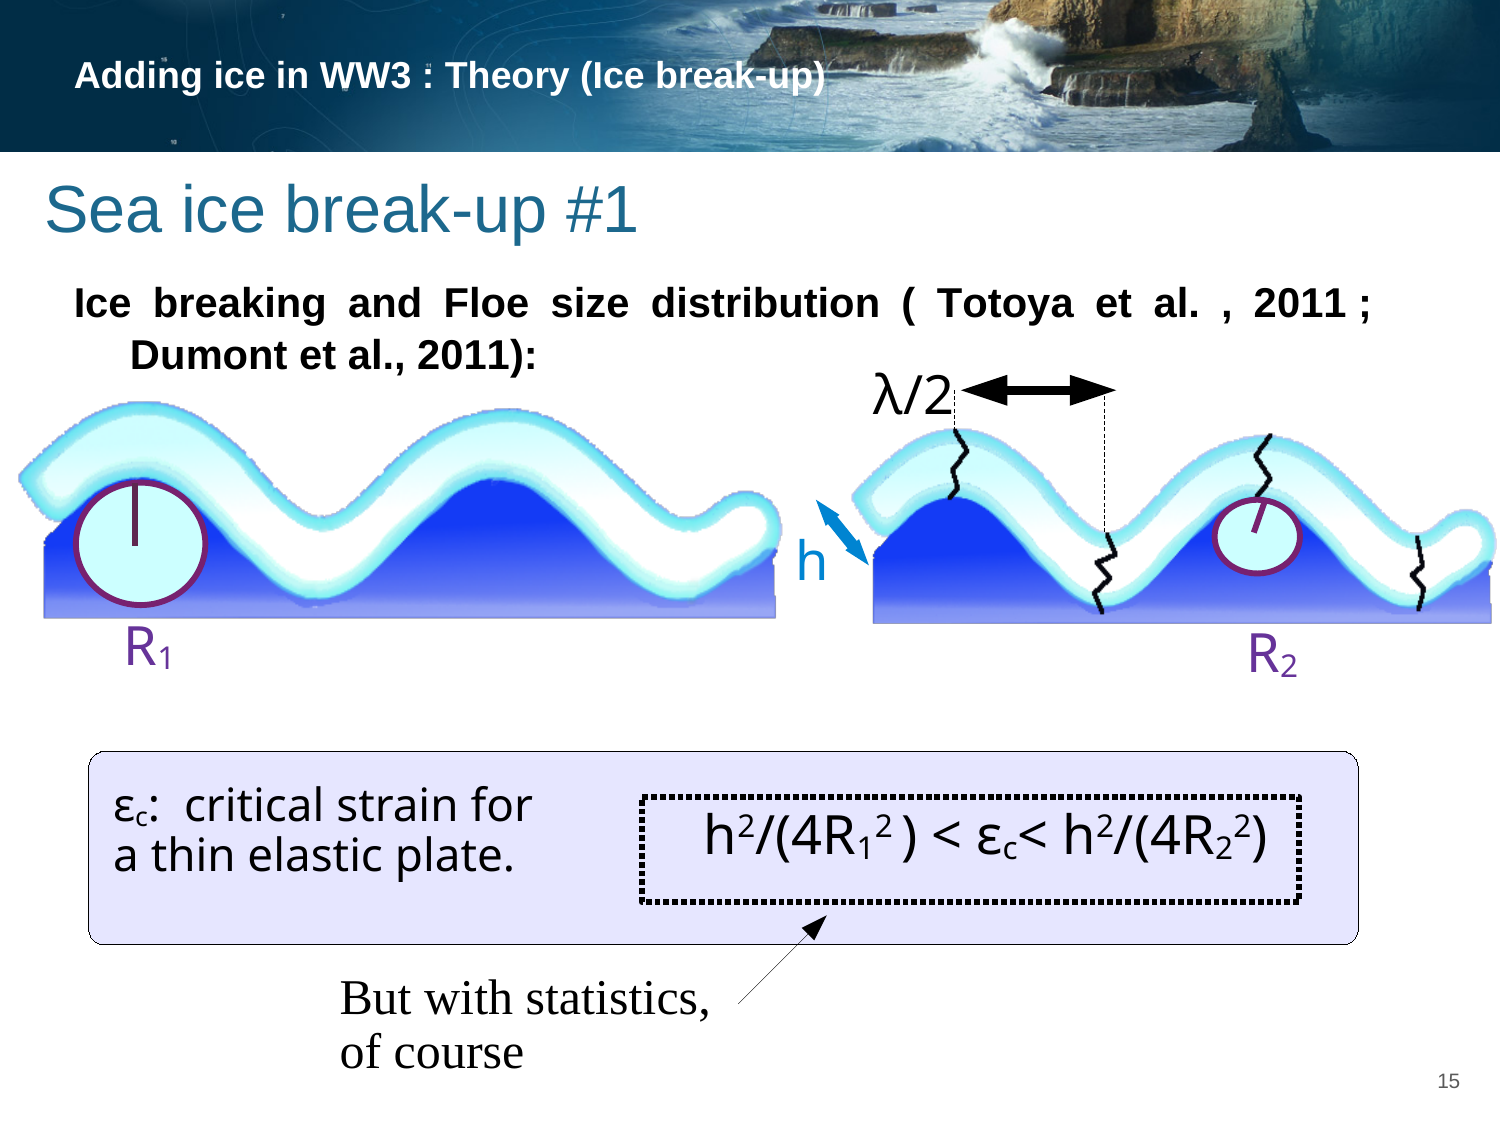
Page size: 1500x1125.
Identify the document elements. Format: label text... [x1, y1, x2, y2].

picture [0, 0, 1500, 152]
text_box Ice breaking and Floe size distribution ( Totoya et al. , 2011 ; Dumont et al., 2011): [59, 265, 1388, 412]
text_box λ/2 [853, 354, 992, 447]
picture [0, 383, 1500, 627]
title Sea ice break-up #1 [29, 118, 1214, 294]
text_box h [774, 520, 909, 613]
text_box [75, 482, 206, 605]
text_box But with statistics, of course [324, 963, 739, 1093]
text_box h2/(4R12 ) < εc< h2/(4R22) [739, 797, 1300, 902]
text_box [1214, 499, 1300, 574]
text_box R2 [1208, 612, 1336, 722]
text_box R1 [75, 605, 196, 715]
text_box εc: critical strain for a thin elastic plate. [92, 769, 739, 916]
title Adding ice in WW3 : Theory (Ice break-up) [59, 29, 857, 119]
text_box [88, 751, 1359, 945]
